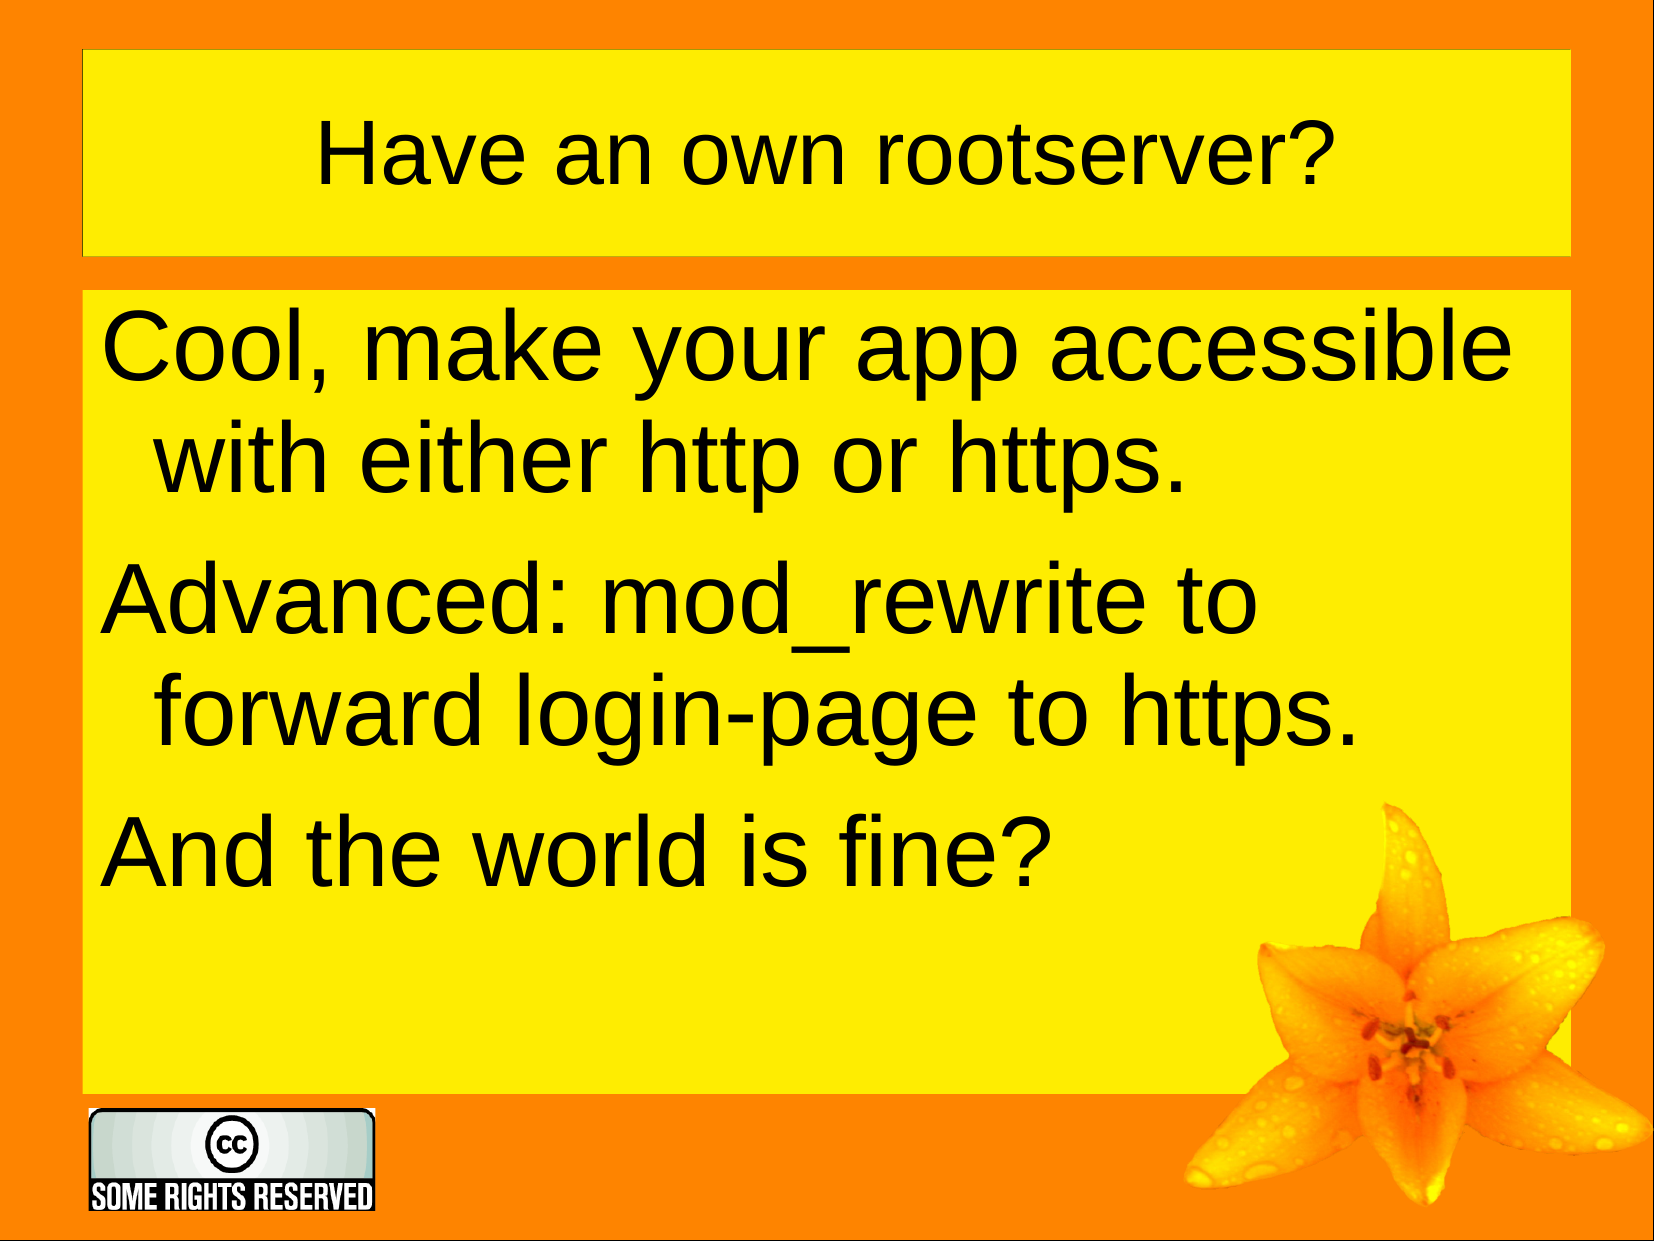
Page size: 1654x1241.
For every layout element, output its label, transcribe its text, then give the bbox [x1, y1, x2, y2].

picture [1181, 767, 1654, 1241]
text_box [0, 0, 1654, 1241]
list Cool, make your app accessible with either http or https. Advanced: mod_rewrite to forward login-page to https. And the world is fine? [82, 290, 1571, 1094]
title Have an own rootserver? [82, 49, 1571, 257]
picture [88, 1108, 376, 1211]
